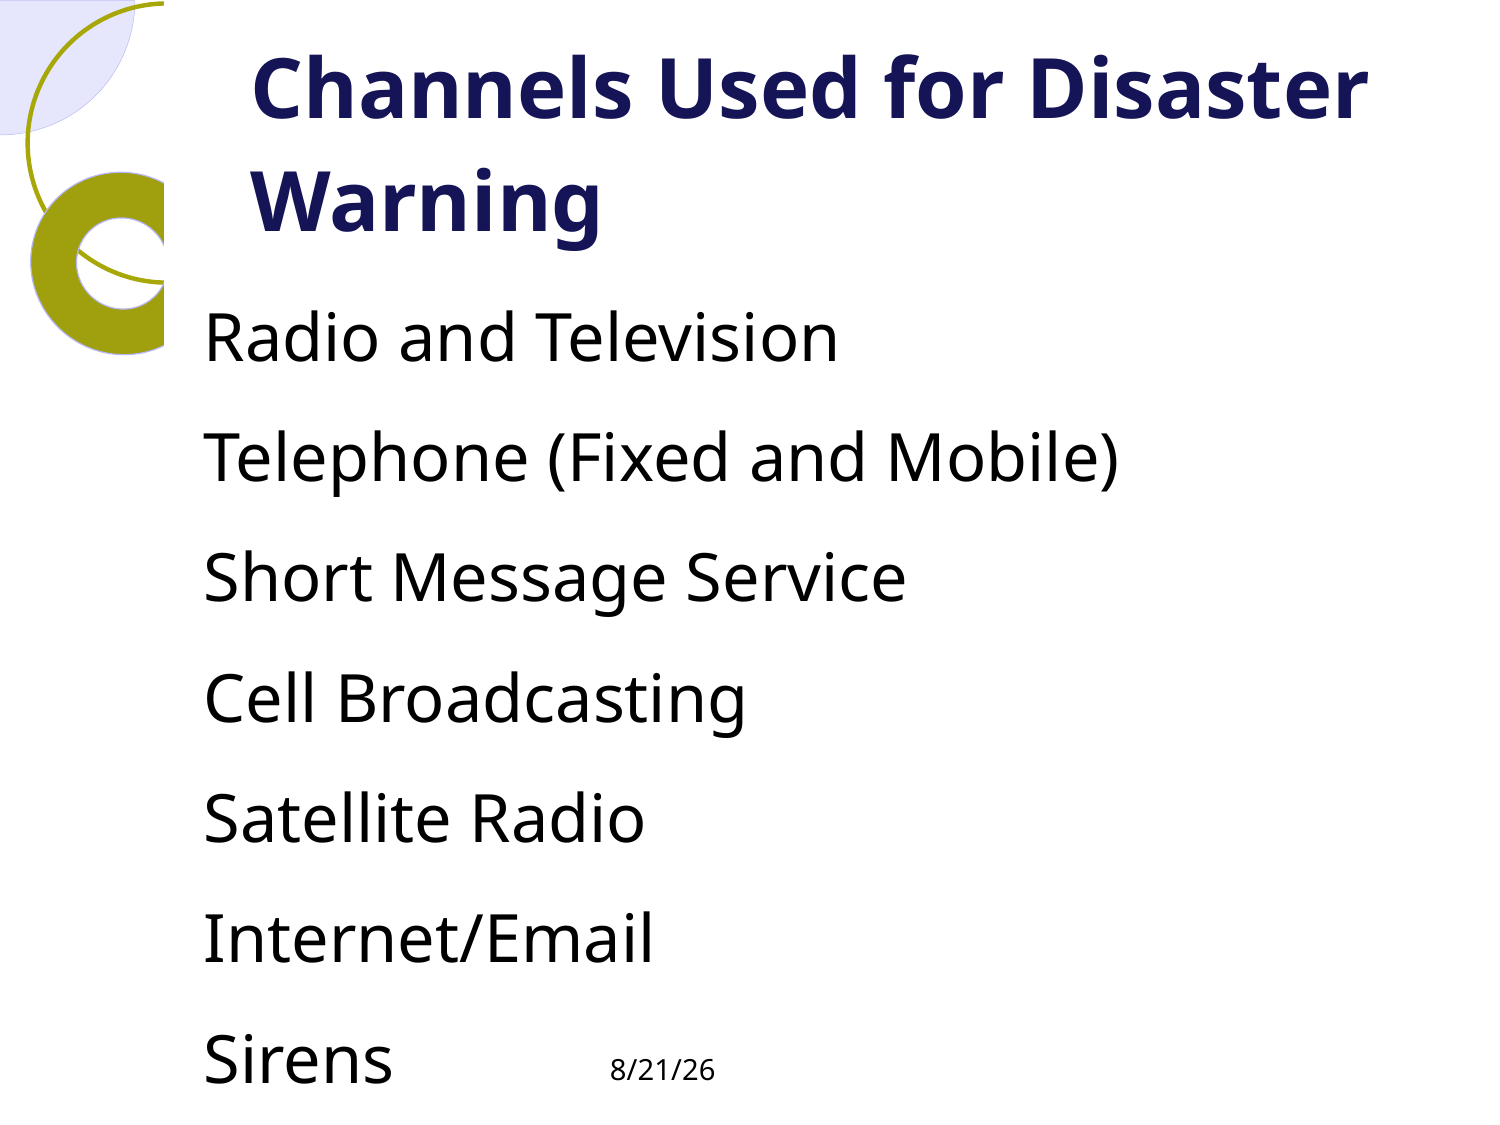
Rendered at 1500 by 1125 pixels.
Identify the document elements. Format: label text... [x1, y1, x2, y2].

title Channels Used for Disaster Warning [235, 45, 1466, 233]
list Radio and Television Telephone (Fixed and Mobile) Short Message Service Cell Broadcasting Satellite Radio Internet/Email Sirens [174, 275, 1466, 1041]
